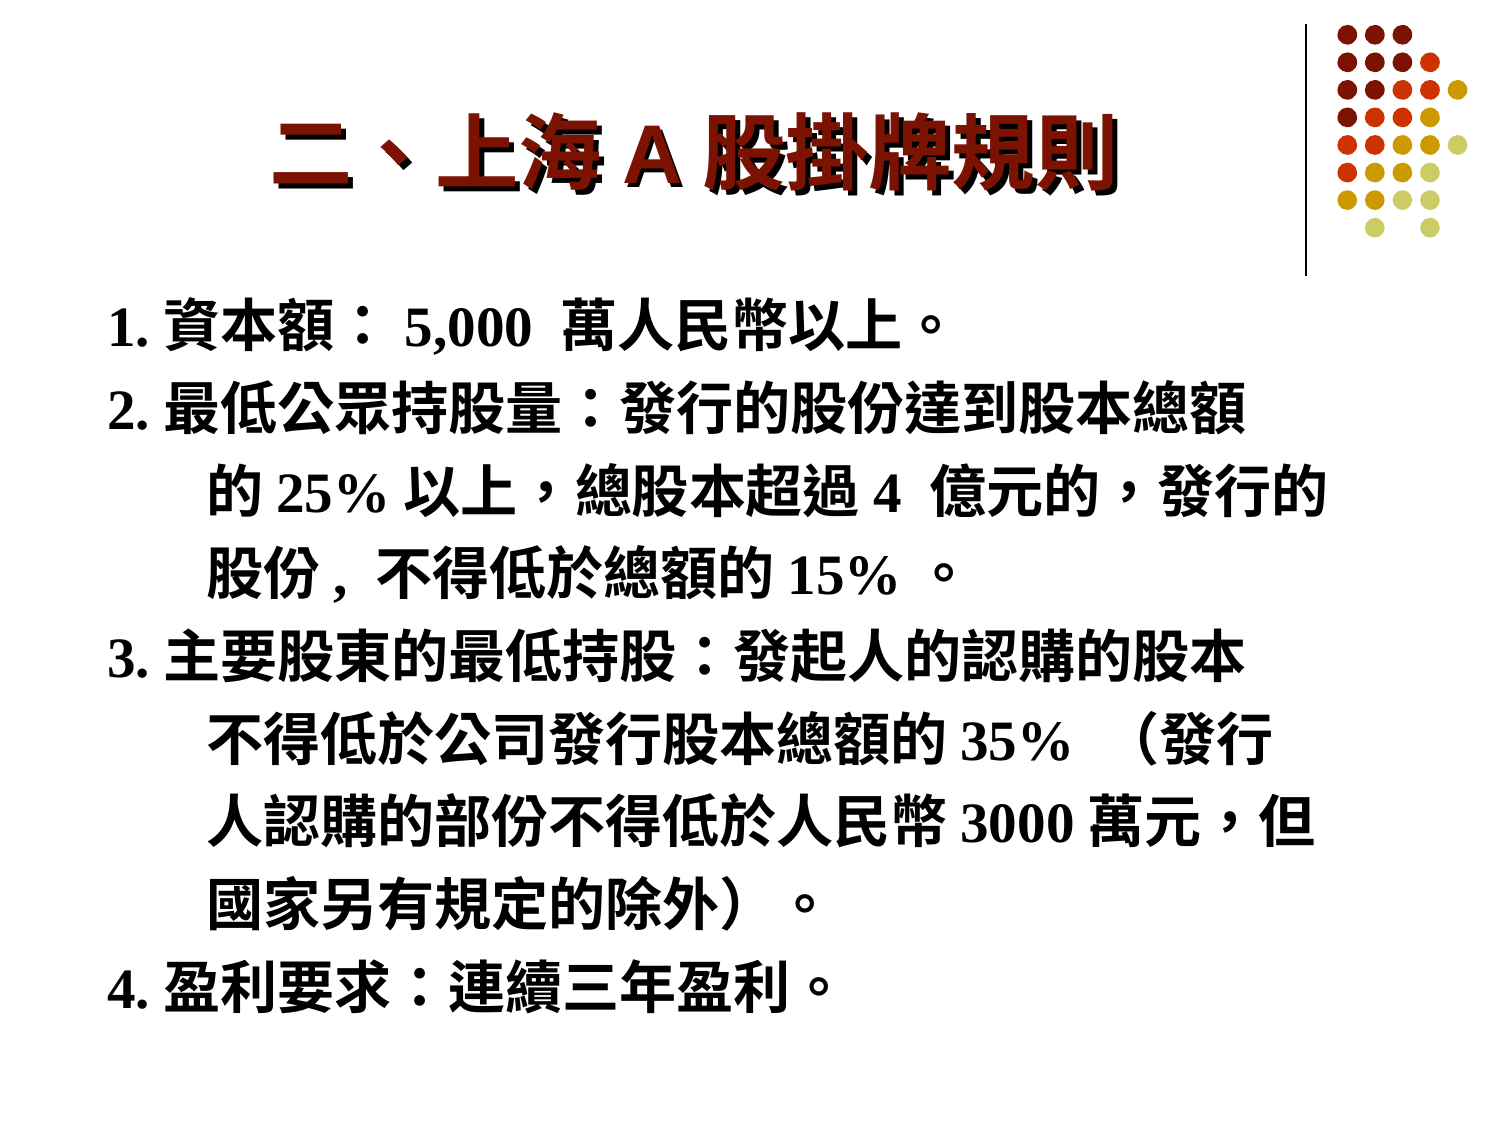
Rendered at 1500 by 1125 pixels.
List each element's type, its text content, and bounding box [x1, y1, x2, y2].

title 二、上海A股掛牌規則 [74, 78, 1313, 209]
list 1.資本額：5,000 萬人民幣以上。 2.最低公眾持股量：發行的股份達到股本總額 的25%以上，總股本超過4 億元的，發行的 股份, 不得低於總額的15%。 3.主要股東的最低持股：發起人的認購的股本 不得低於公司發行股本總額的35% （發行 人認購的部份不得低於人民幣3000萬元，但 國家另有規定的除外）。 4.盈利要求：連續三年盈利。 [75, 282, 1353, 1035]
